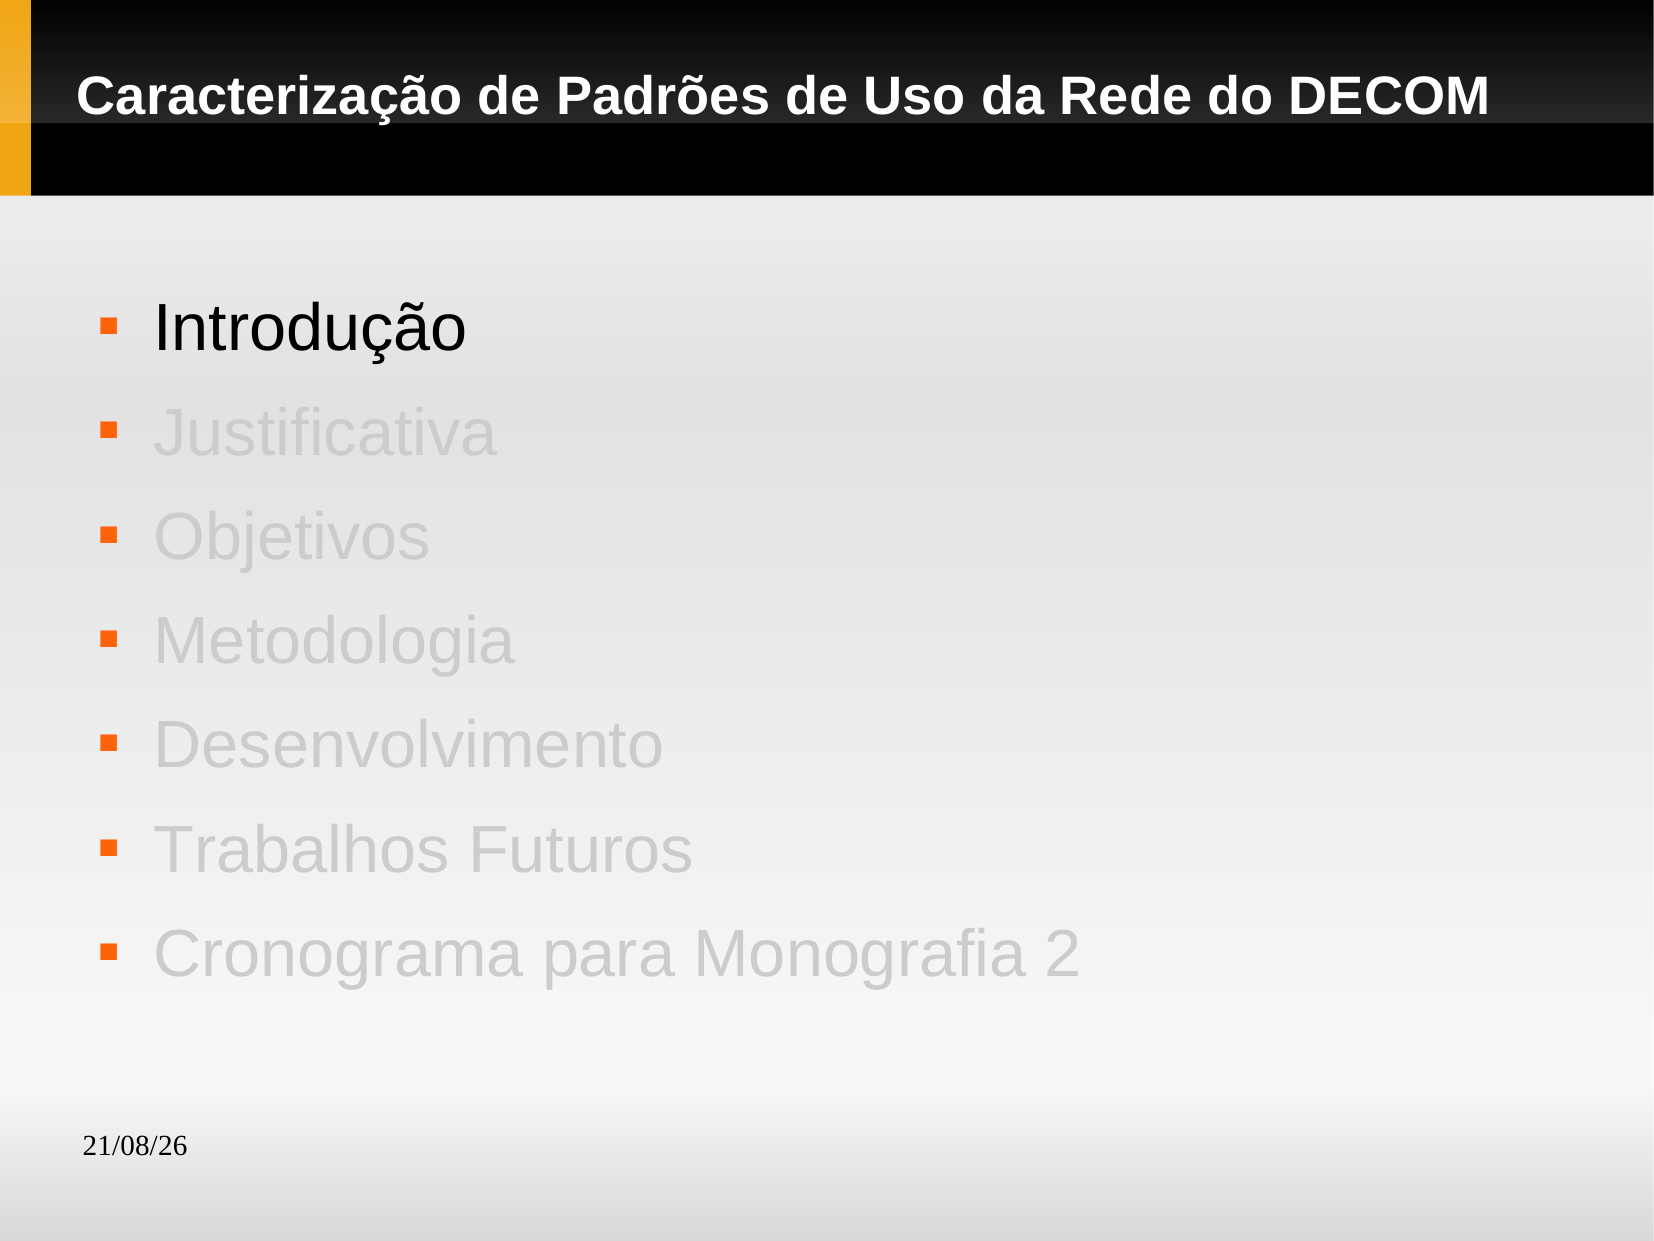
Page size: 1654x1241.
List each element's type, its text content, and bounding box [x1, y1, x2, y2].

list Introdução Justificativa Objetivos Metodologia Desenvolvimento Trabalhos Futuros Cronograma para Monografia 2 [82, 290, 1571, 1109]
picture [0, 0, 1654, 1241]
title Caracterização de Padrões de Uso da Rede do DECOM [76, 0, 1565, 193]
